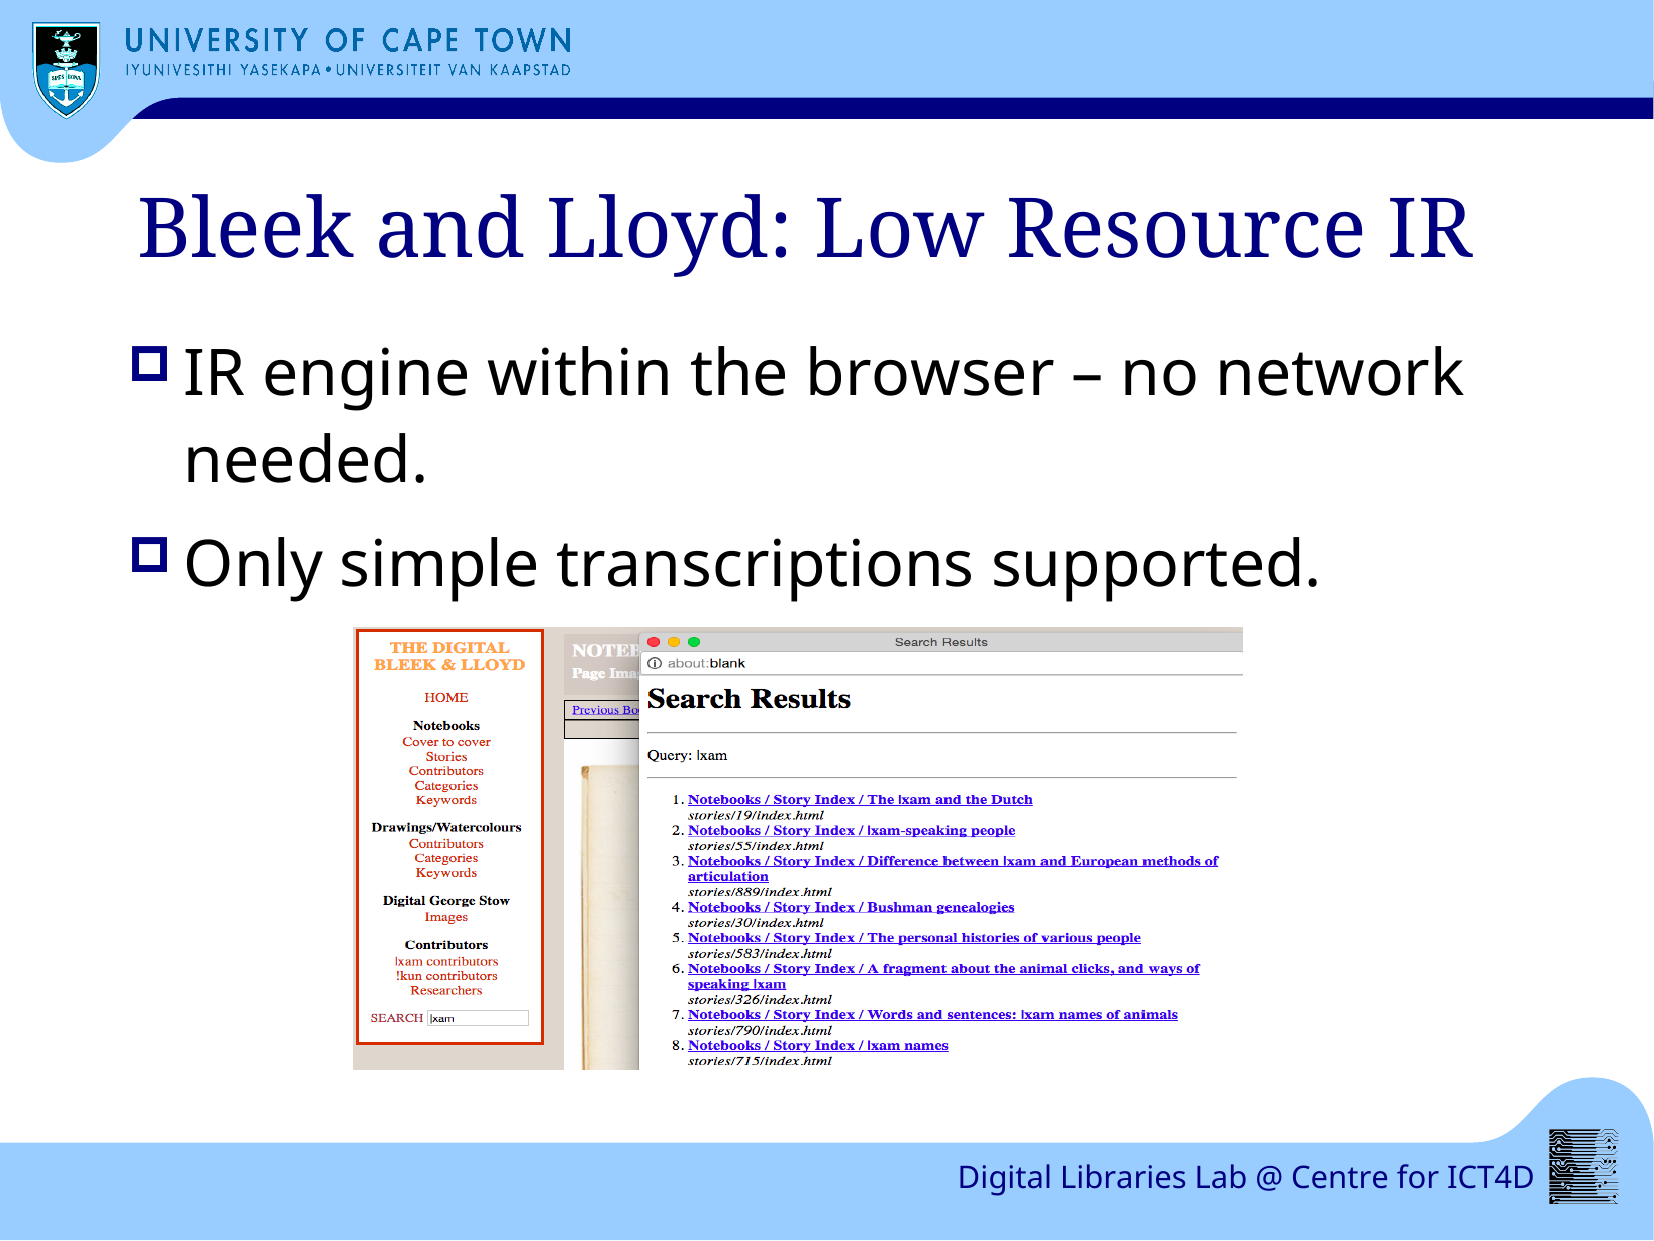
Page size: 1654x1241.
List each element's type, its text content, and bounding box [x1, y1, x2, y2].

picture [353, 627, 1243, 1070]
picture [32, 22, 101, 120]
list IR engine within the browser – no network needed. Only simple transcriptions supported. [128, 326, 1597, 1046]
title Bleek and Lloyd: Low Resource IR [137, 155, 1598, 296]
picture [122, 25, 573, 78]
picture [1549, 1129, 1619, 1204]
